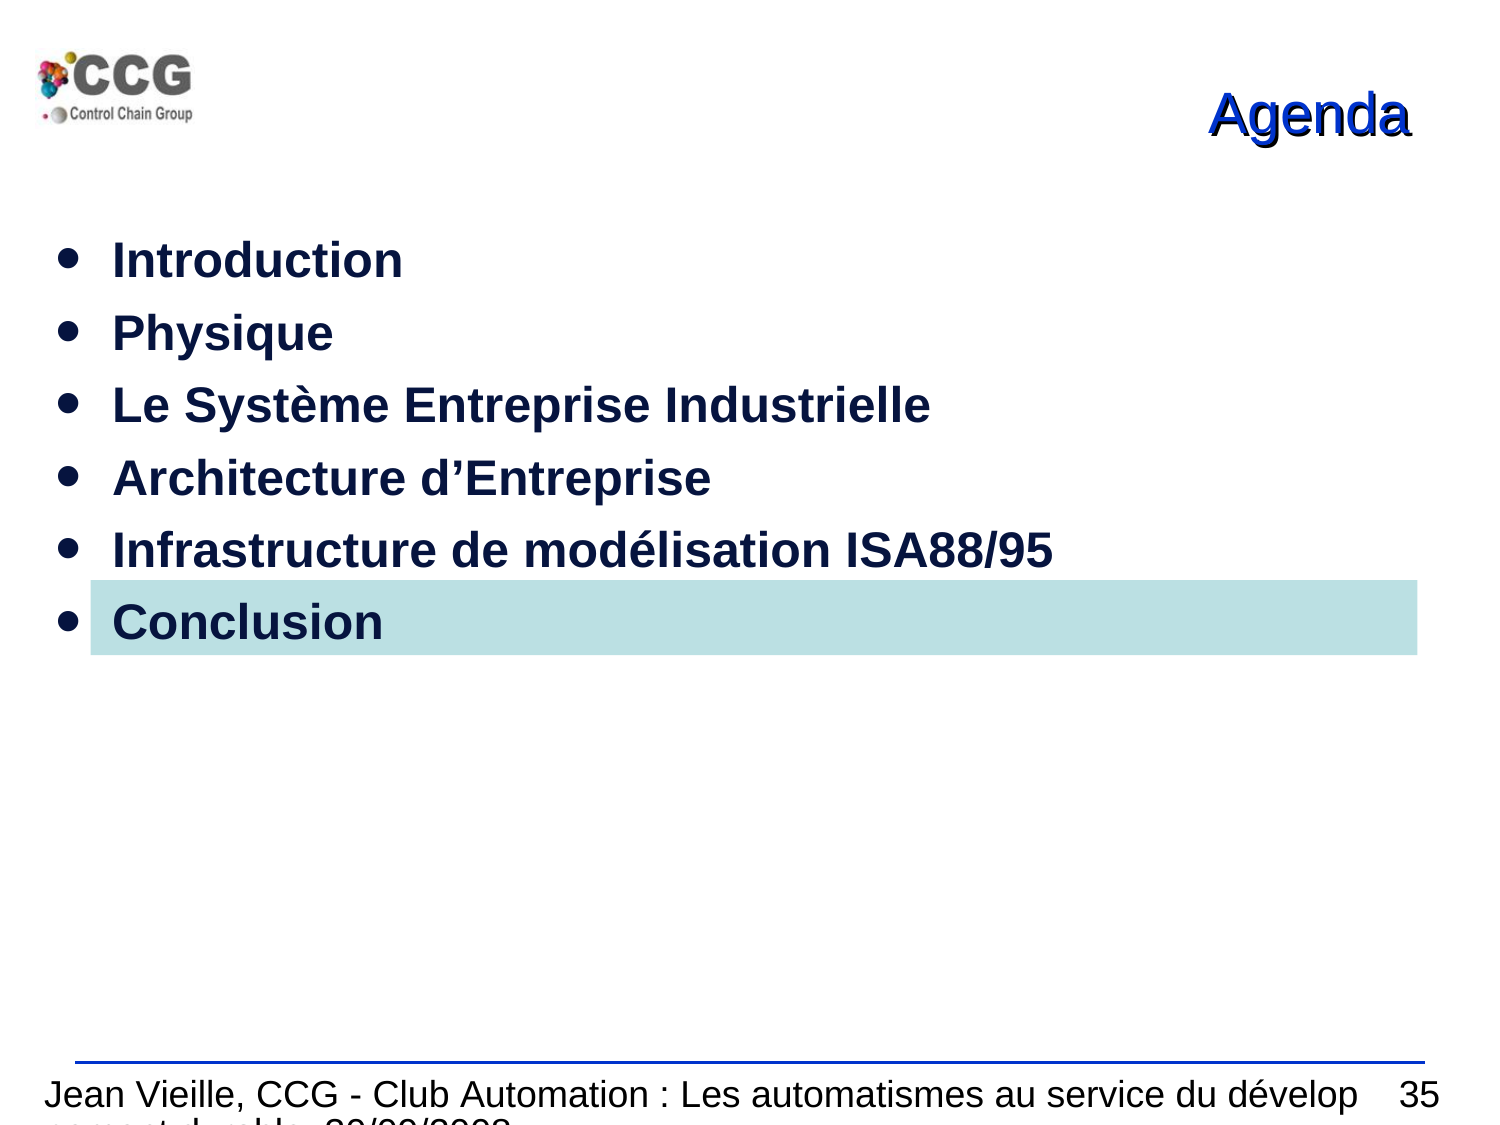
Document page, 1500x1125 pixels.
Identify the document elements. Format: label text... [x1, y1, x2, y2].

picture [35, 48, 195, 129]
list Introduction Physique Le Système Entreprise Industrielle Architecture d’Entreprise Infrastructure de modélisation ISA88/95 Conclusion [41, 220, 1459, 1041]
title Agenda [236, 45, 1426, 176]
